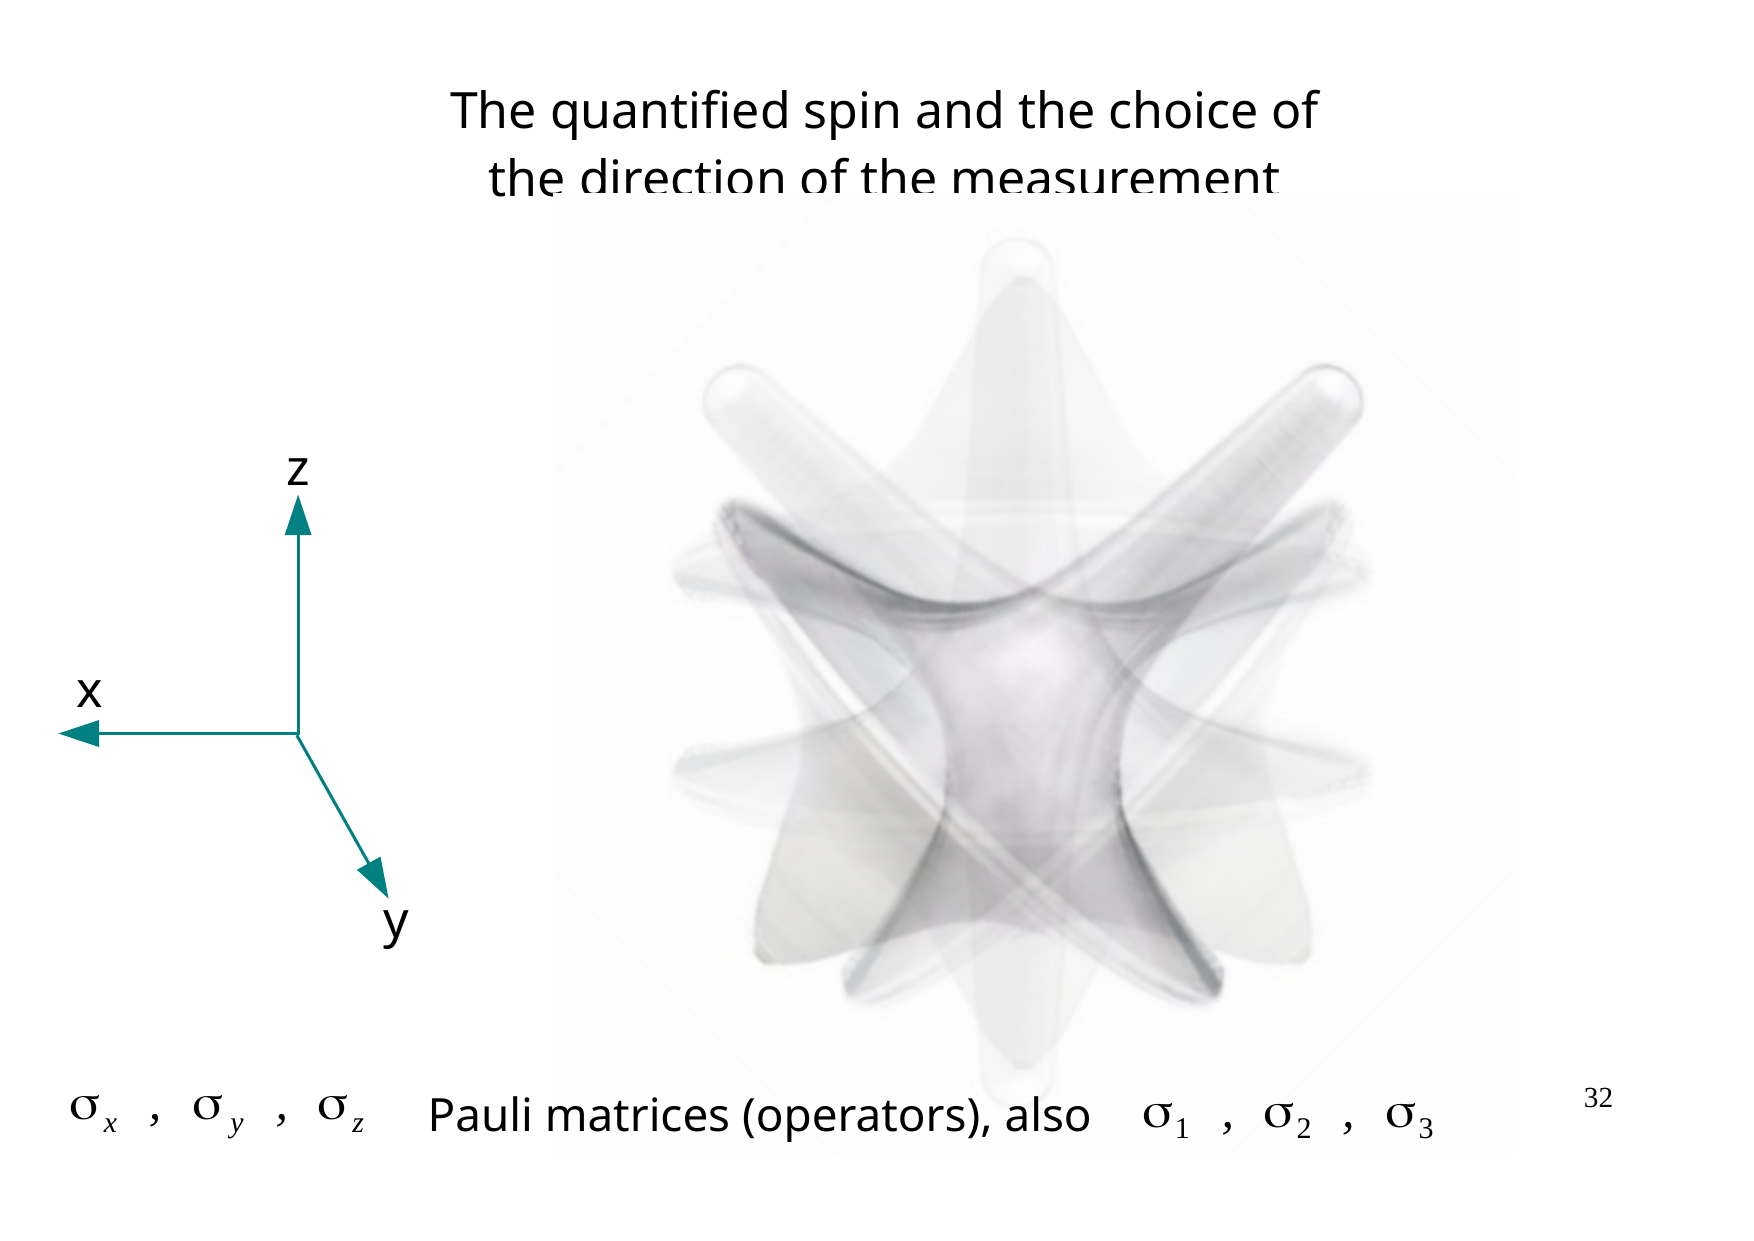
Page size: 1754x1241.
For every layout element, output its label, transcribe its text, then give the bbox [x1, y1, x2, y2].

chart [63, 1075, 372, 1139]
chart [1135, 1081, 1441, 1145]
text_box z [271, 424, 326, 504]
text_box x [62, 646, 119, 726]
text_box The quantified spin and the choice of the direction of the measurement [435, 67, 1319, 212]
text_box Pauli matrices (operators), also [413, 1075, 1105, 1150]
text_box y [369, 876, 426, 957]
picture [553, 193, 1514, 1154]
